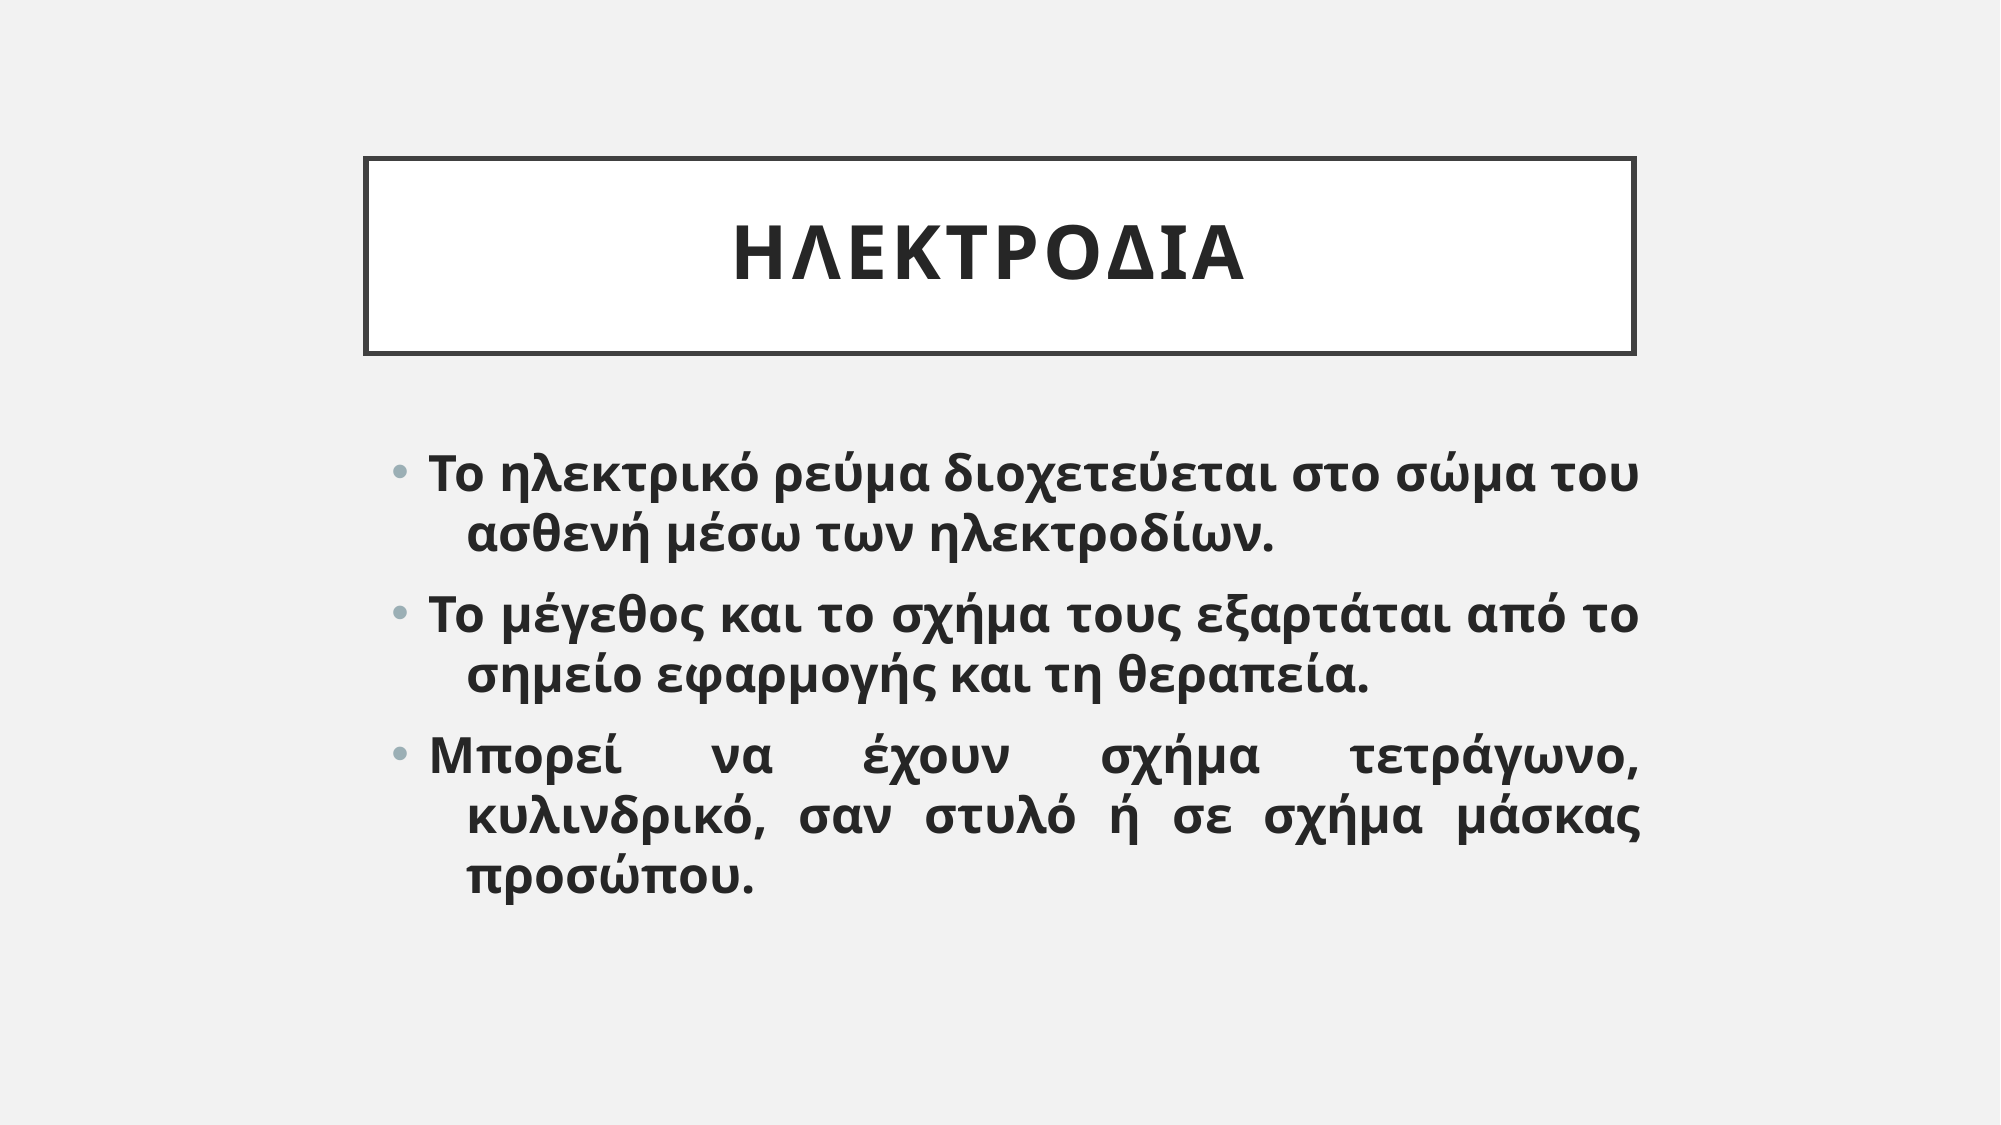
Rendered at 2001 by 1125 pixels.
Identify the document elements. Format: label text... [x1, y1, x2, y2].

title Ηλεκτροδια [366, 158, 1634, 354]
list Το ηλεκτρικό ρεύμα διοχετεύεται στο σώμα του ασθενή μέσω των ηλεκτροδίων. Το μέγεθος και το σχήμα τους εξαρτάται από το σημείο εφαρμογής και τη θεραπεία. Μπορεί να έχουν σχήμα τετράγωνο, κυλινδρικό, σαν στυλό ή σε σχήμα μάσκας προσώπου. [376, 434, 1657, 1062]
